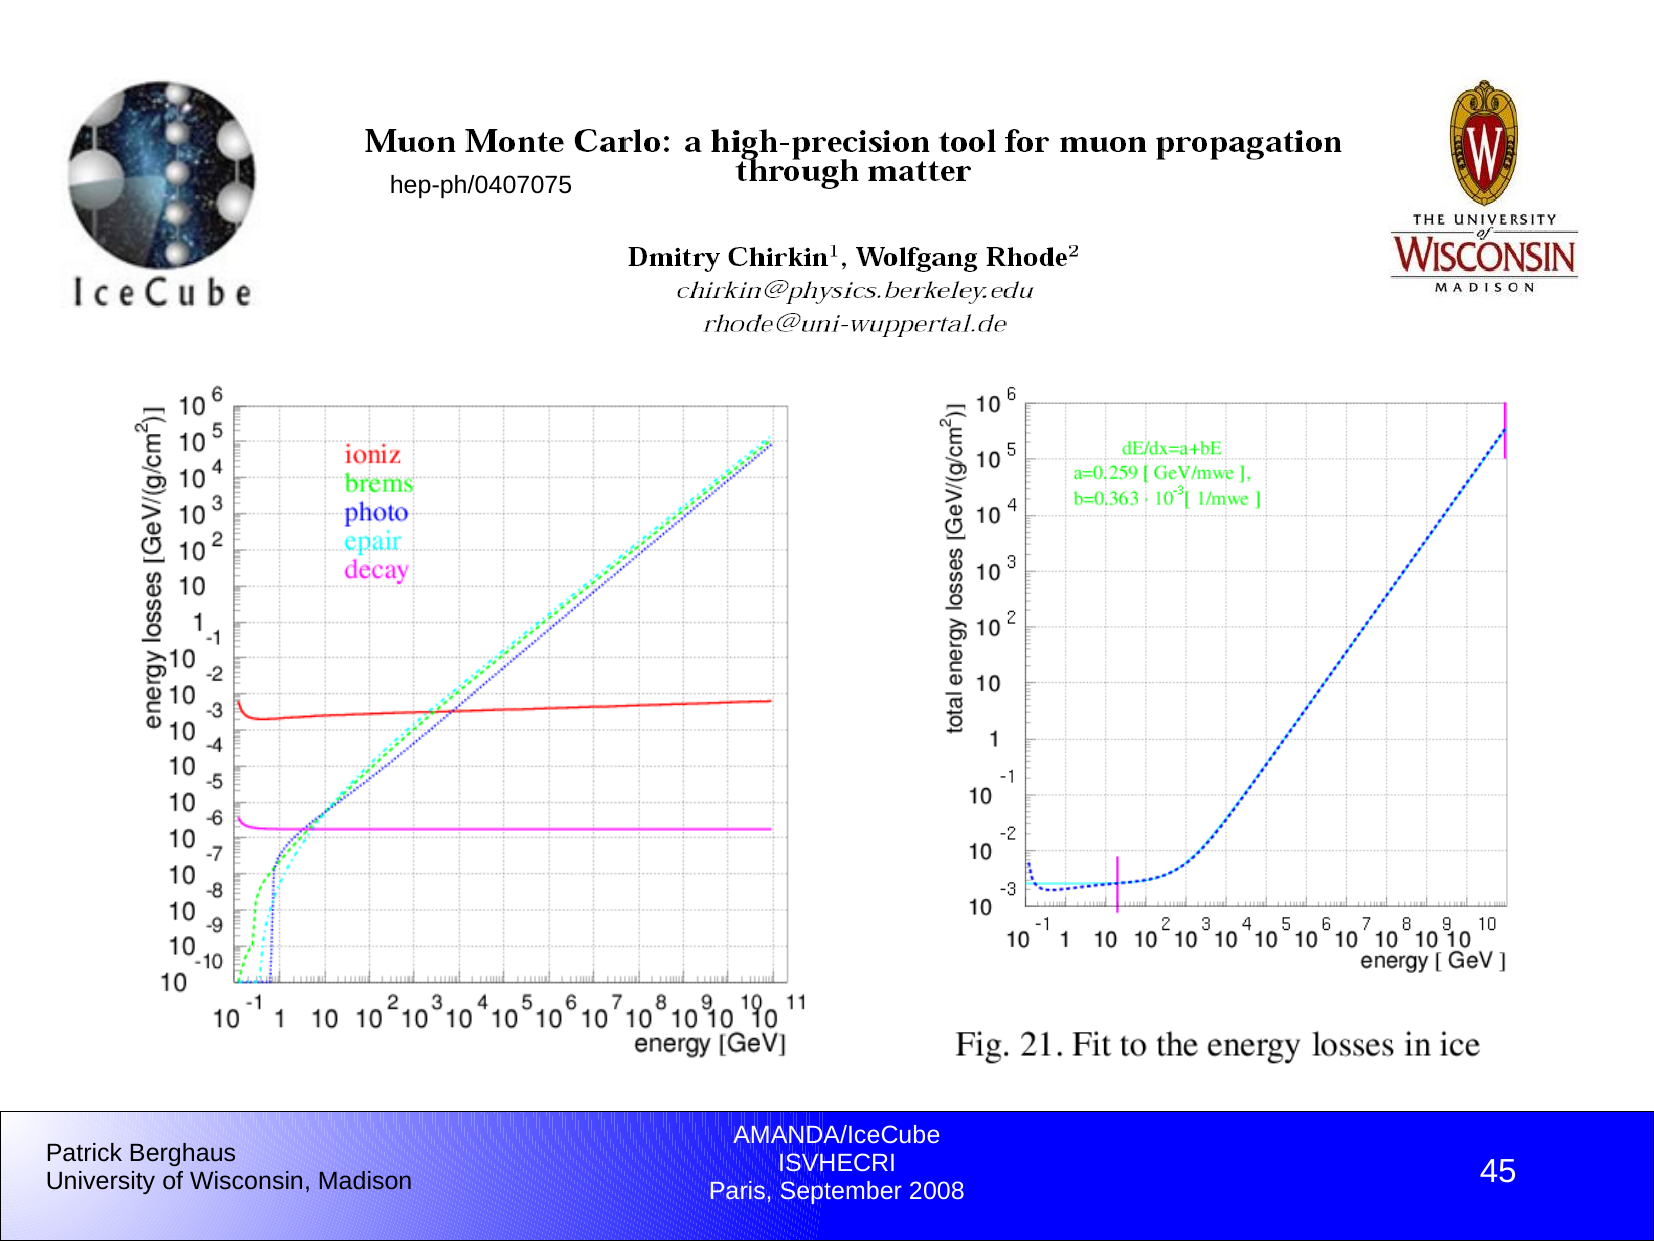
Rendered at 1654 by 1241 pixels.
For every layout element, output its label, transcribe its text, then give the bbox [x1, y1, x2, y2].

picture [75, 74, 1585, 1088]
picture [60, 78, 263, 308]
text_box hep-ph/0407075 [375, 163, 586, 216]
